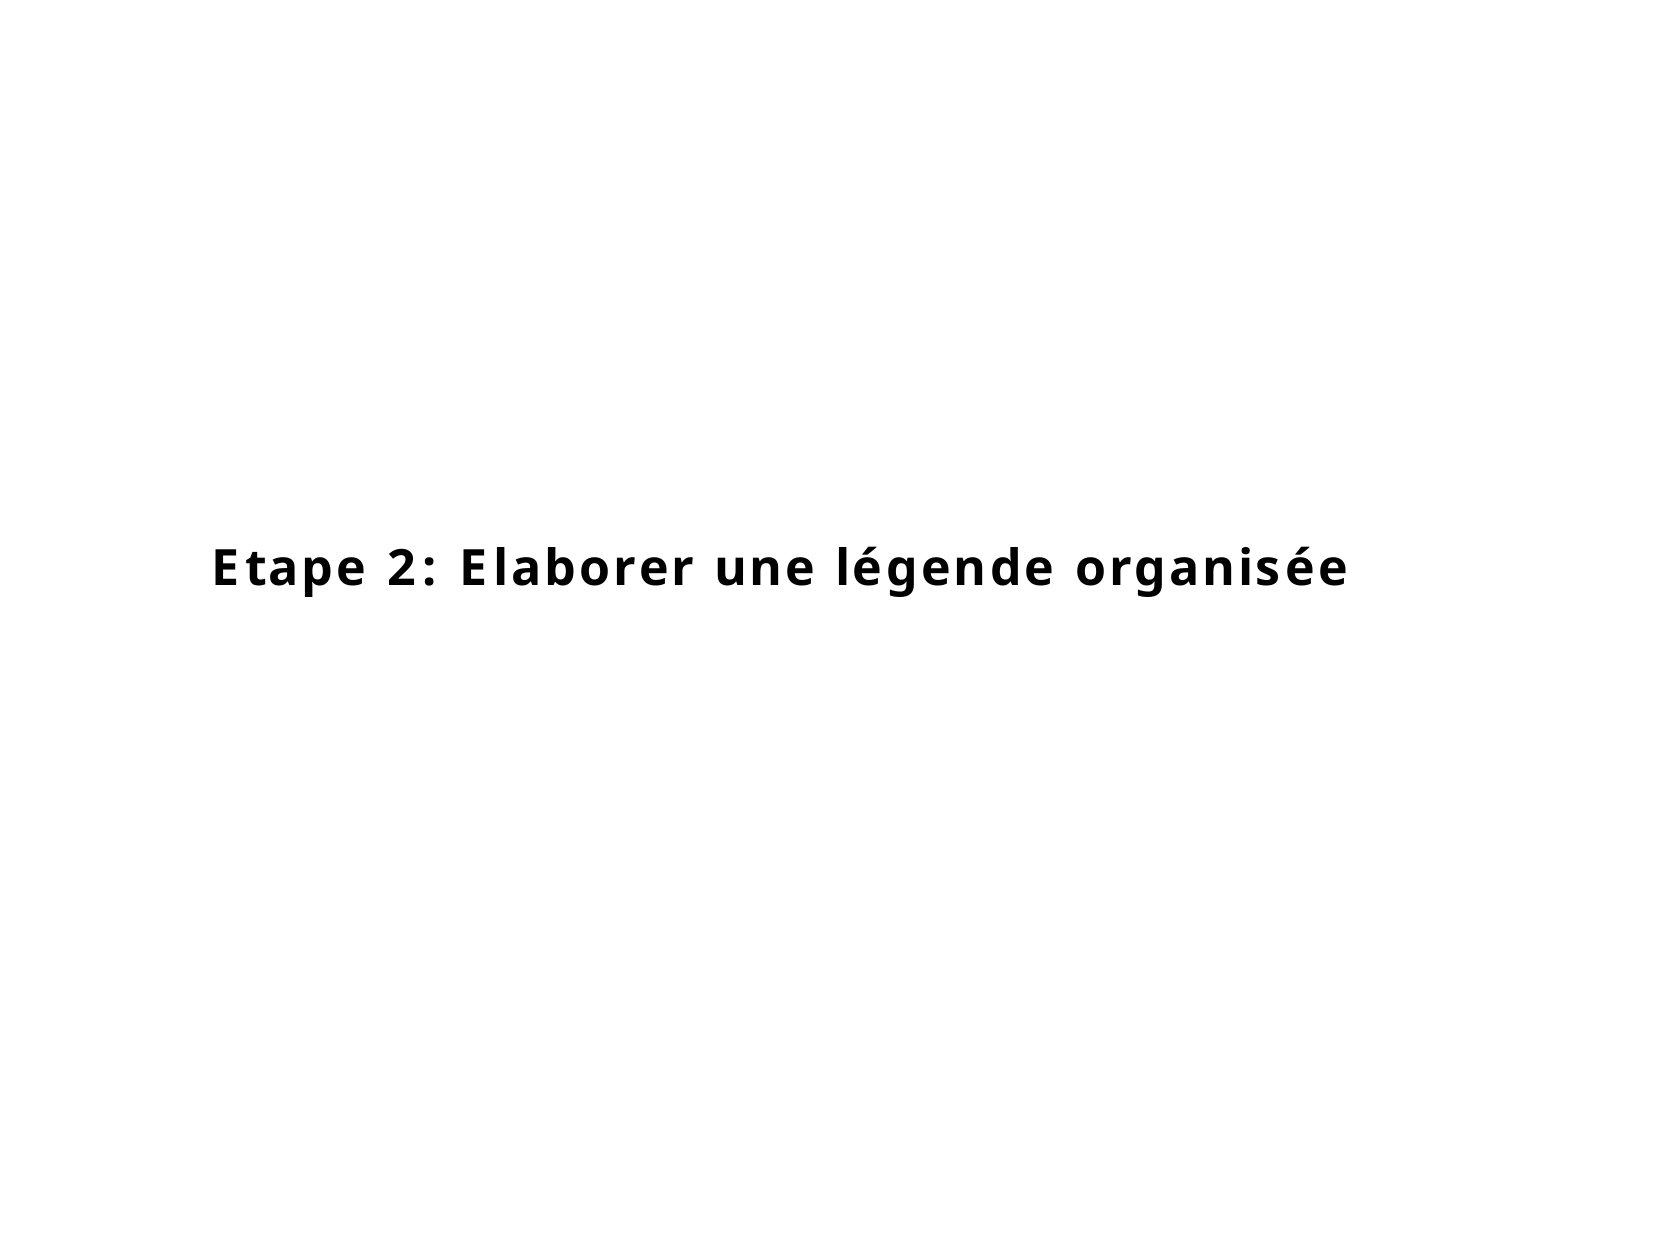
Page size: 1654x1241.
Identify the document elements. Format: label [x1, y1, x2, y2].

chart [209, 534, 1515, 712]
